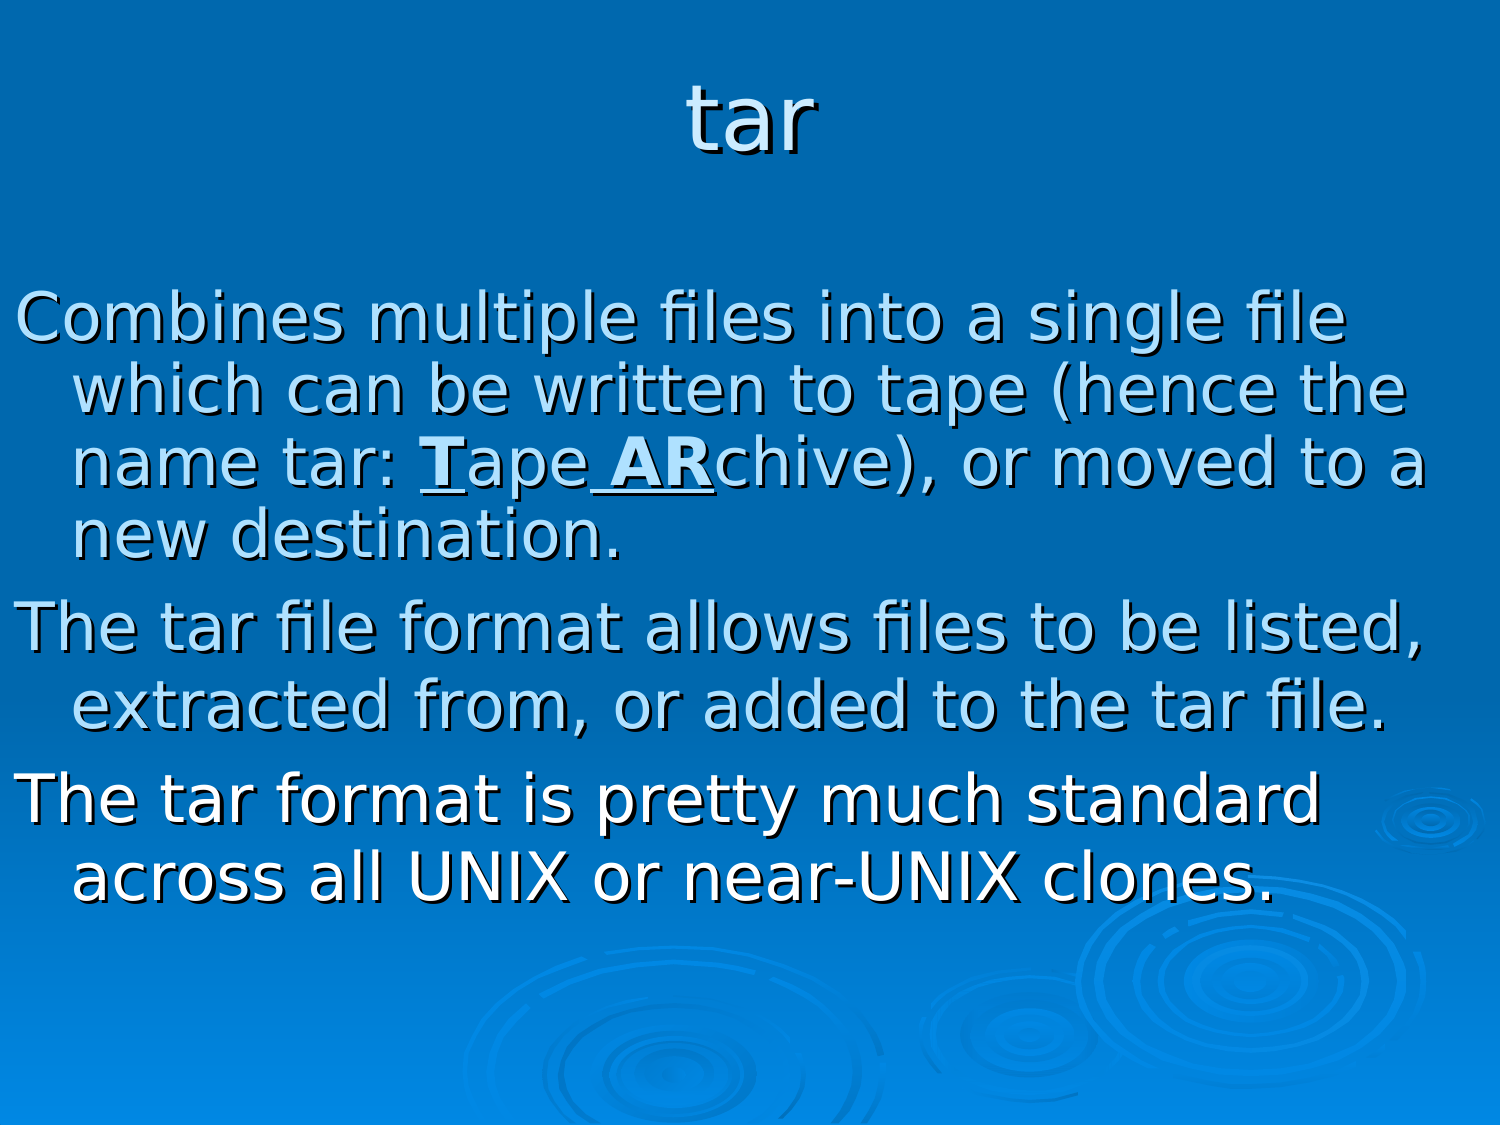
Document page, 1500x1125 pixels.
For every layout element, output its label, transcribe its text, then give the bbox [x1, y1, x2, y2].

list Combines multiple files into a single file which can be written to tape (hence the name tar: Tape ARchive), or moved to a new destination. The tar file format allows files to be listed, extracted from, or added to the tar file. The tar format is pretty much standard across all UNIX or near-UNIX clones. [0, 275, 1500, 1076]
title tar [75, 45, 1426, 196]
